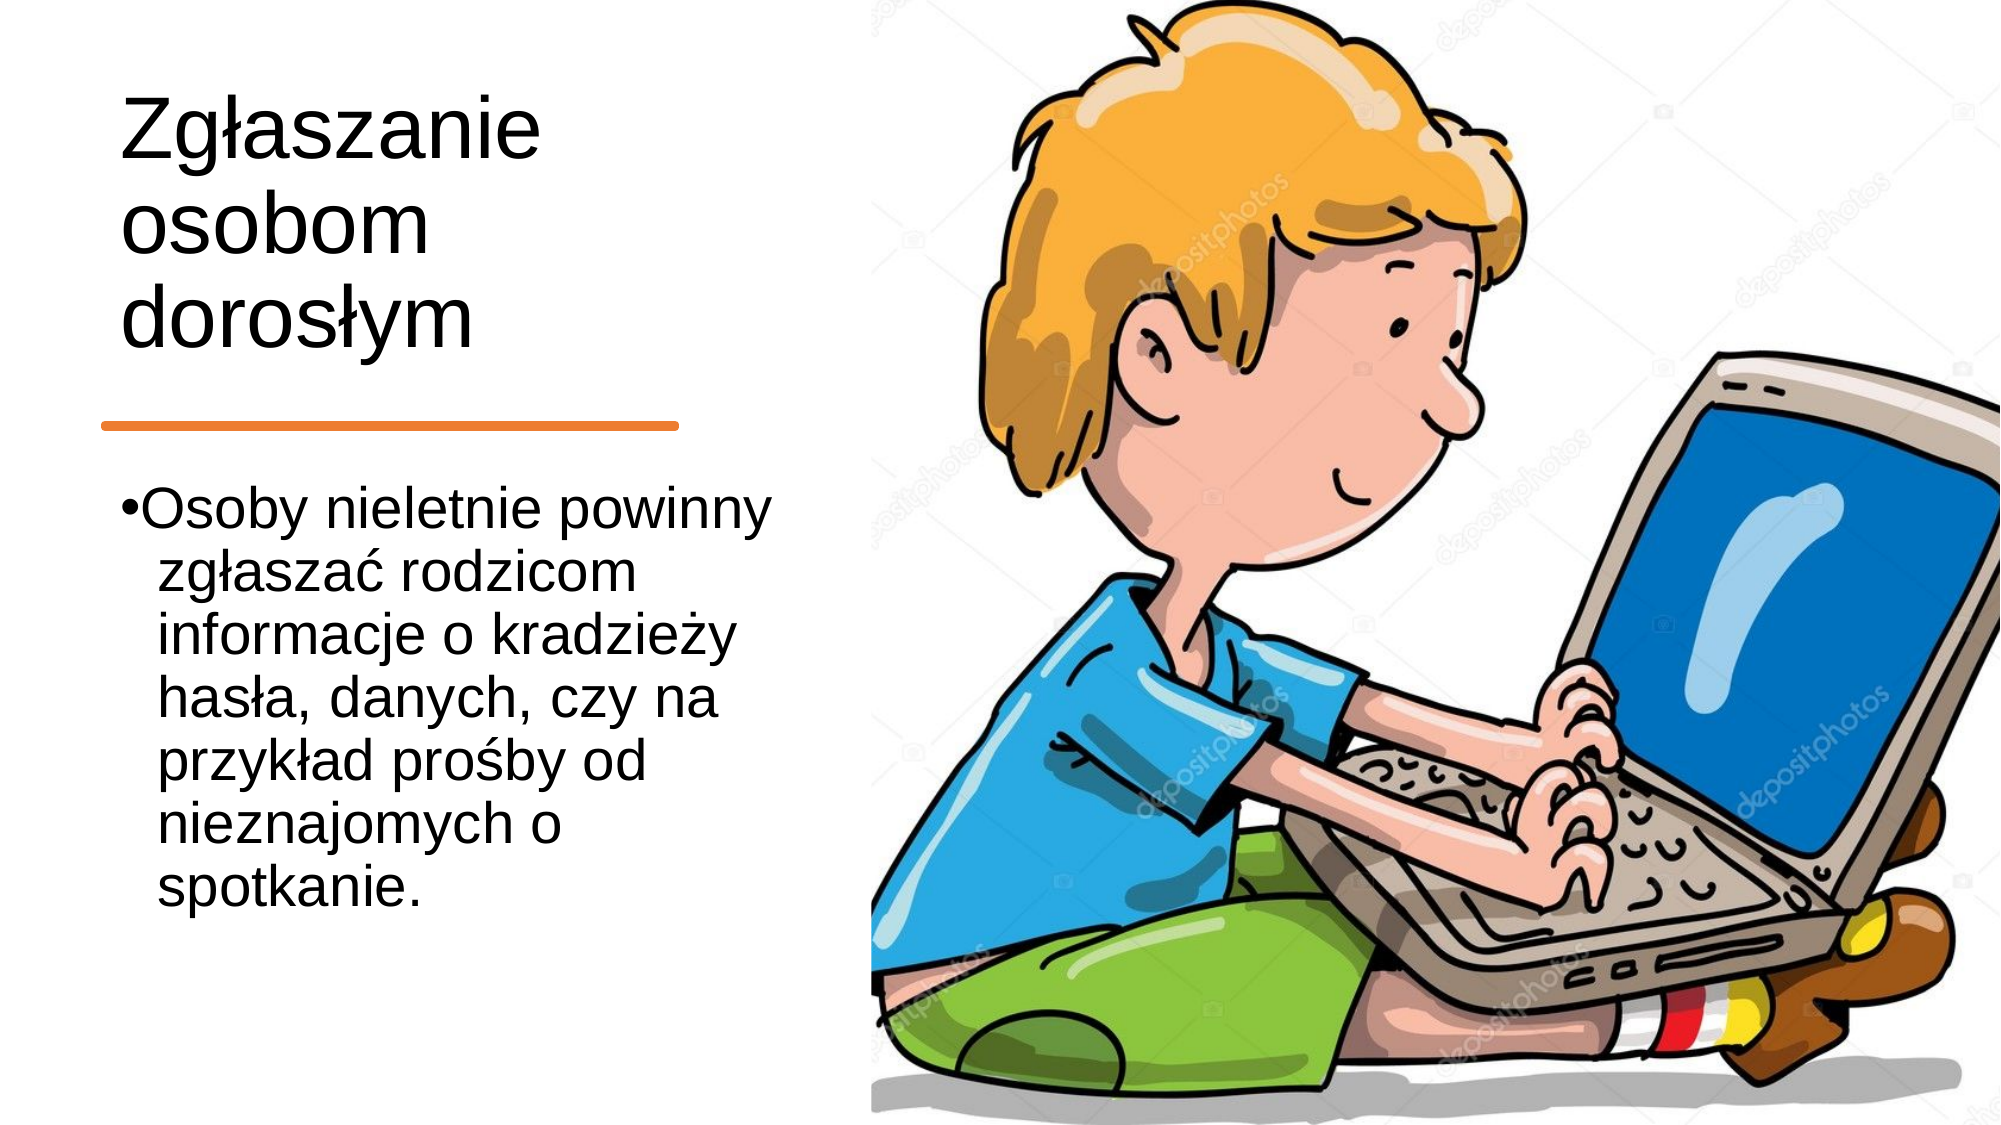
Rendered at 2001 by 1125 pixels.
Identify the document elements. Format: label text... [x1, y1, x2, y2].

list Osoby nieletnie powinny zgłaszać rodzicom informacje o kradzieży hasła, danych, czy na przykład prośby od nieznajomych o spotkanie. [105, 471, 802, 1016]
text_box [0, 0, 871, 1125]
picture [871, 0, 2000, 1125]
title Zgłaszanie osobom dorosłym [105, 53, 822, 375]
